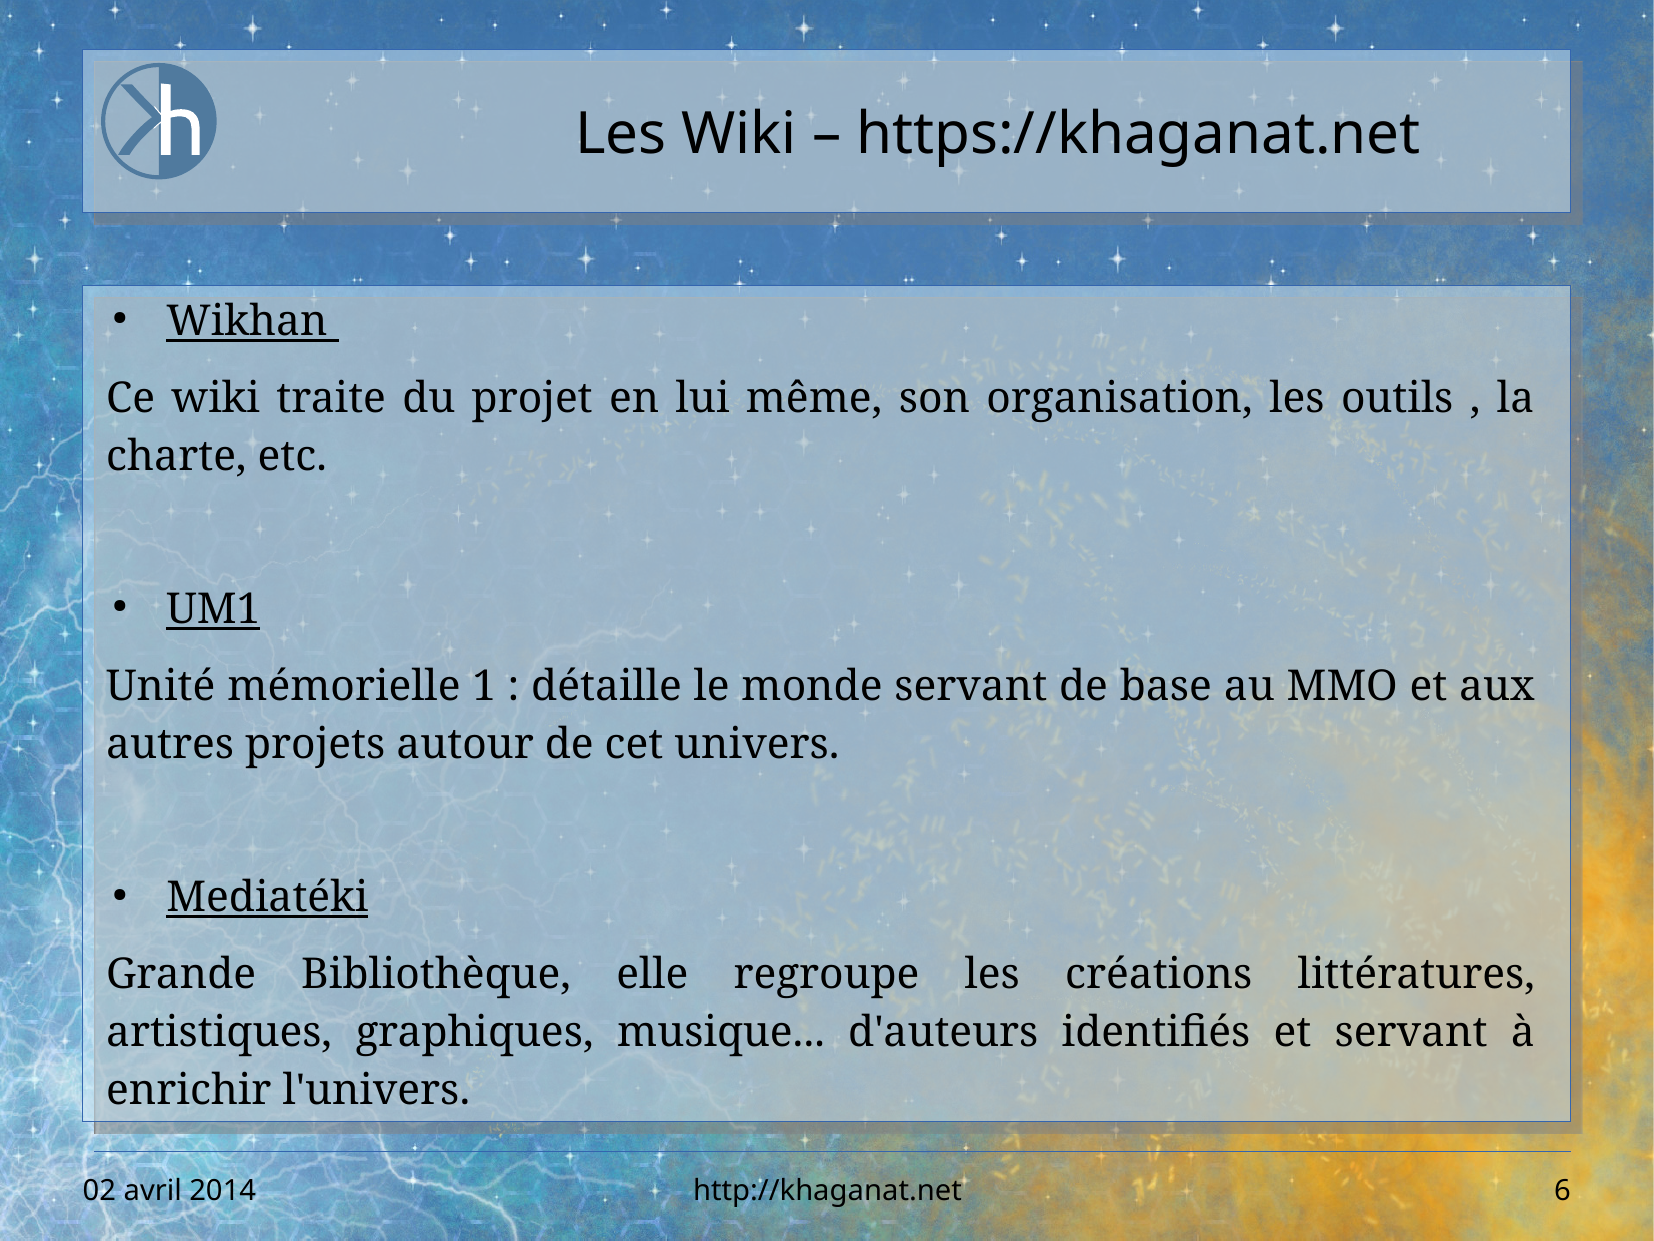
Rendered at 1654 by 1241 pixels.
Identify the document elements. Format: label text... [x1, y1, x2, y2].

list Wikhan Ce wiki traite du projet en lui même, son organisation, les outils , la charte, etc. UM1 Unité mémorielle 1 : détaille le monde servant de base au MMO et aux autres projets autour de cet univers. Mediatéki Grande Bibliothèque, elle regroupe les créations littératures, artistiques, graphiques, musique... d'auteurs identifiés et servant à enrichir l'univers. [106, 290, 1536, 1123]
title Les Wiki – https://khaganat.net [425, 49, 1571, 213]
picture [0, 0, 1654, 1241]
